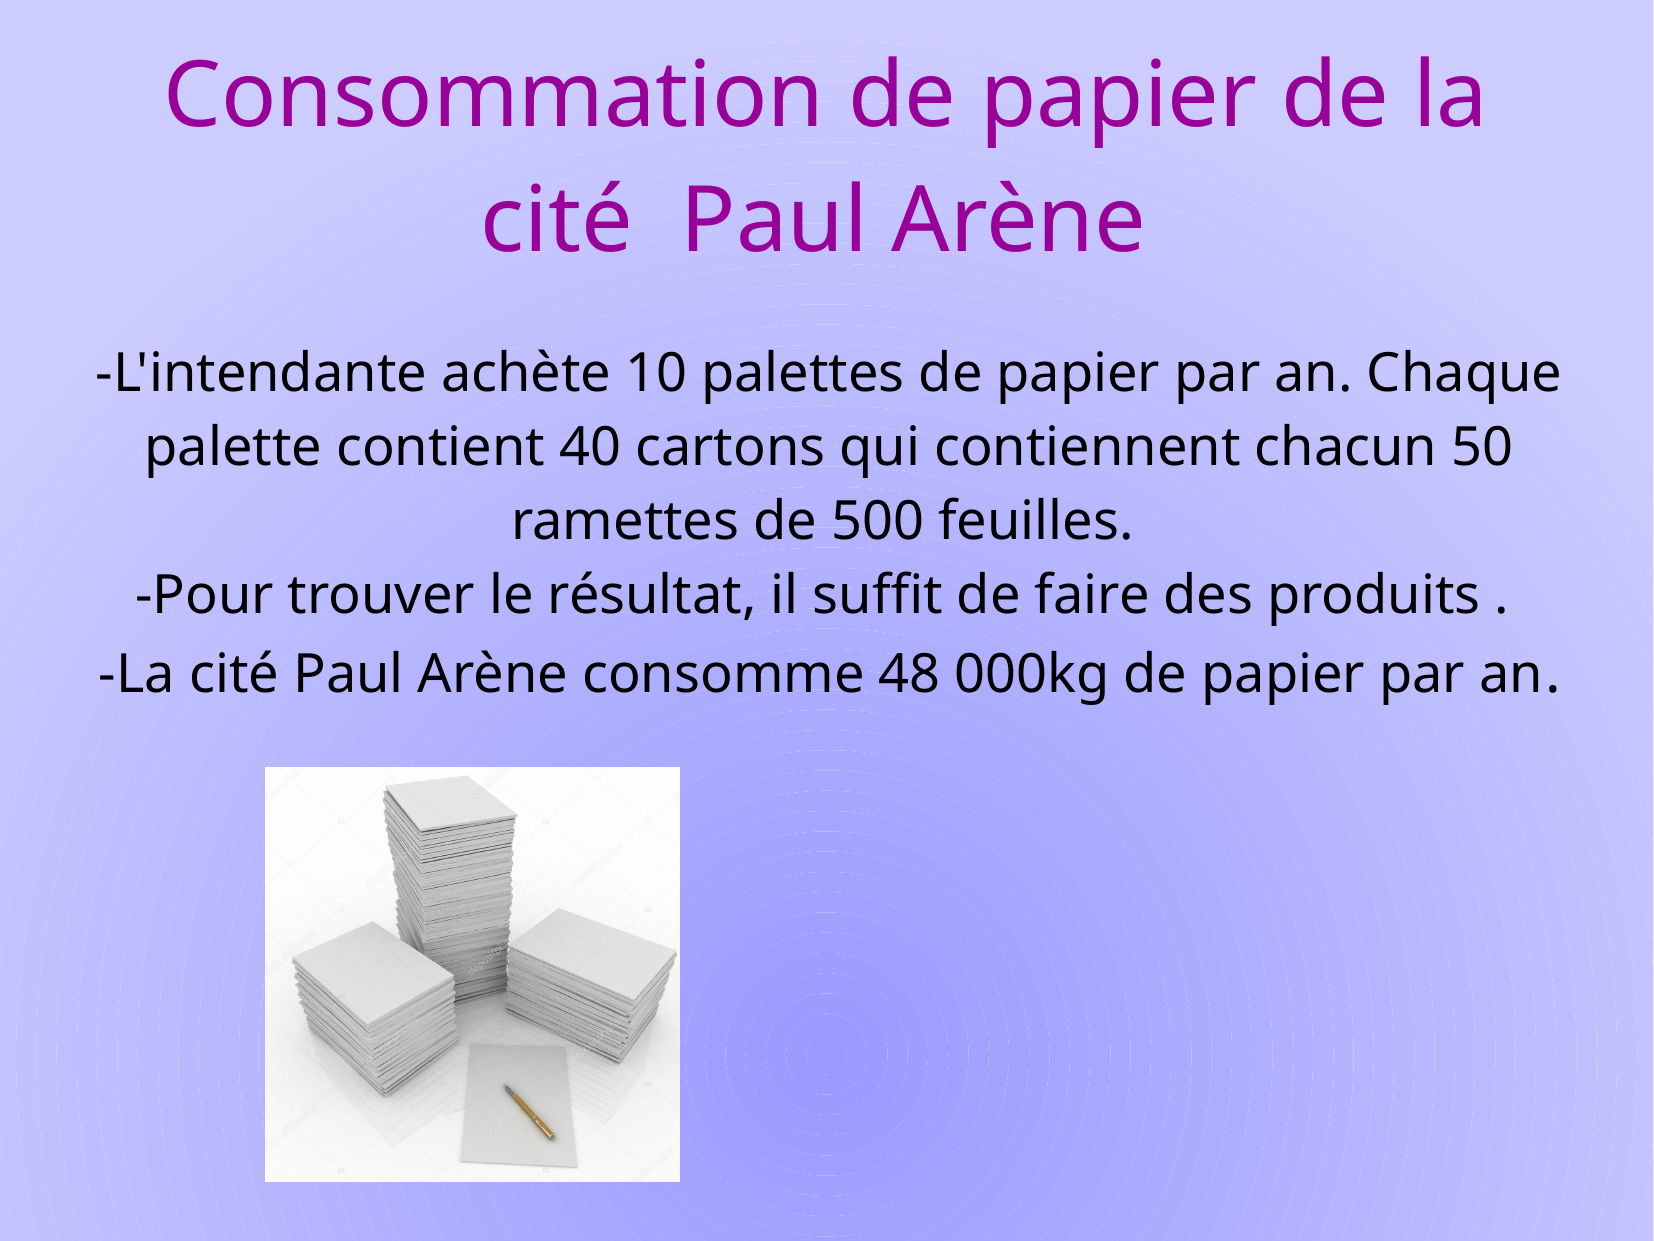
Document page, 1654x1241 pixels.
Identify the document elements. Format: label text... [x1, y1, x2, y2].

picture [265, 767, 680, 1182]
title Consommation de papier de la cité Paul Arène [82, 25, 1571, 281]
subtitle -L'intendante achète 10 palettes de papier par an. Chaque palette contient 40 cartons qui contiennent chacun 50 ramettes de 500 feuilles. -Pour trouver le résultat, il suffit de faire des produits . -La cité Paul Arène consomme 48 000kg de papier par an. [59, 279, 1565, 763]
